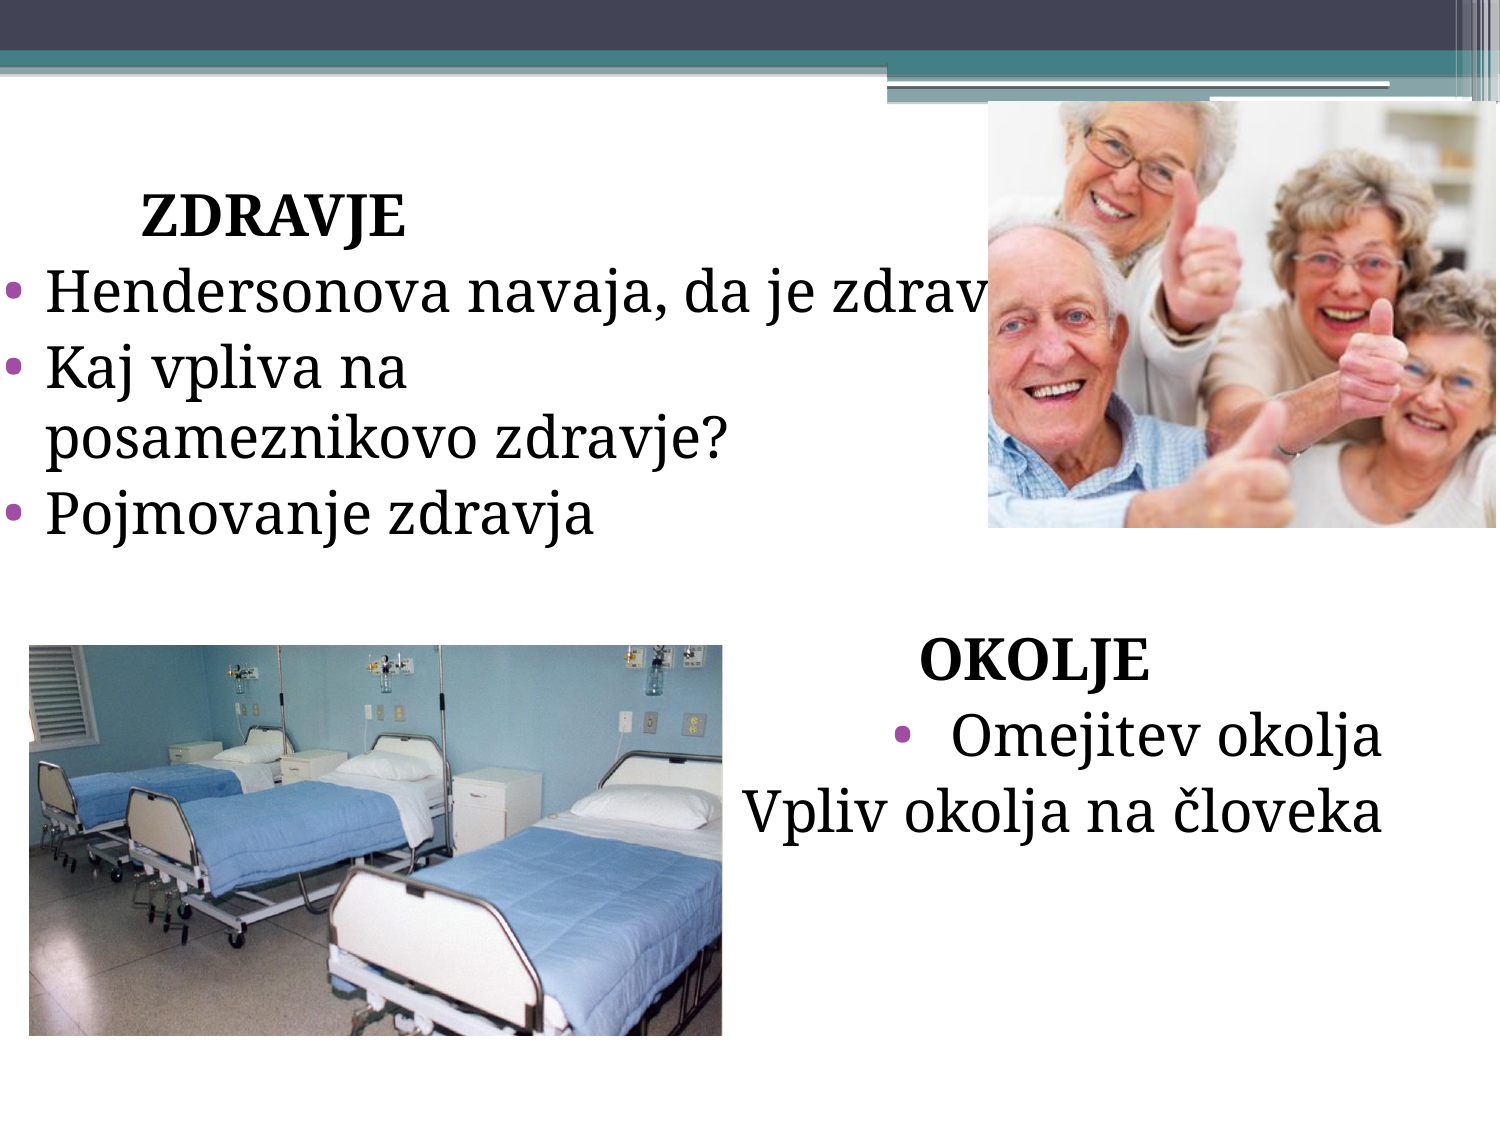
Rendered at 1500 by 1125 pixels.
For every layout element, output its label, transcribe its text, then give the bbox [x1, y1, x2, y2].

picture [988, 101, 1496, 528]
list ZDRAVJE Hendersonova navaja, da je zdravje… Kaj vpliva na posameznikovo zdravje? Pojmovanje zdravja OKOLJE Omejitev okolja Vpliv okolja na človeka [0, 100, 1400, 1105]
picture [29, 645, 723, 1036]
